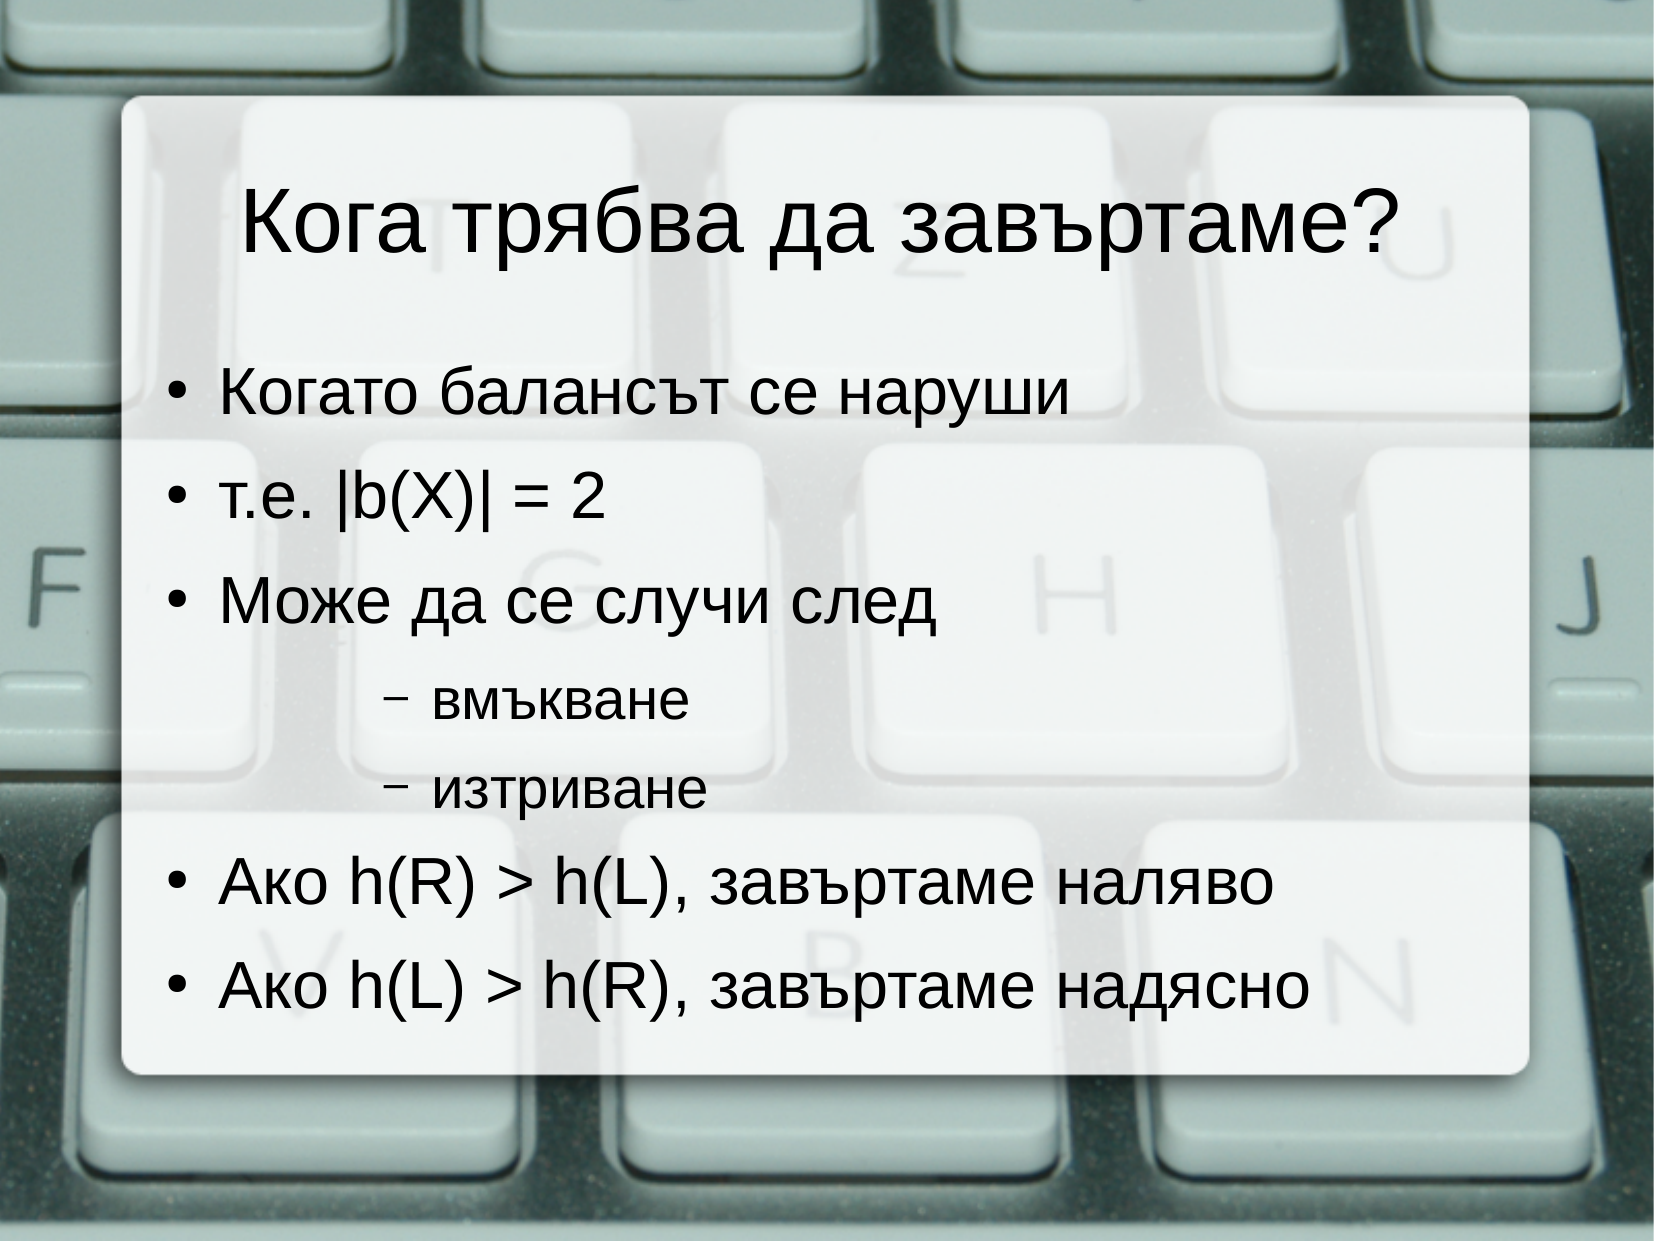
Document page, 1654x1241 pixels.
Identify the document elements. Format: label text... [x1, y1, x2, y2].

picture [0, 0, 1654, 1241]
list Когато балансът се наруши т.е. |b(X)| = 2 Може да се случи след вмъкване изтриване Ако h(R) > h(L), завъртаме наляво Ако h(L) > h(R), завъртаме надясно [147, 354, 1506, 1074]
title Кога трябва да завъртаме? [135, 117, 1506, 325]
